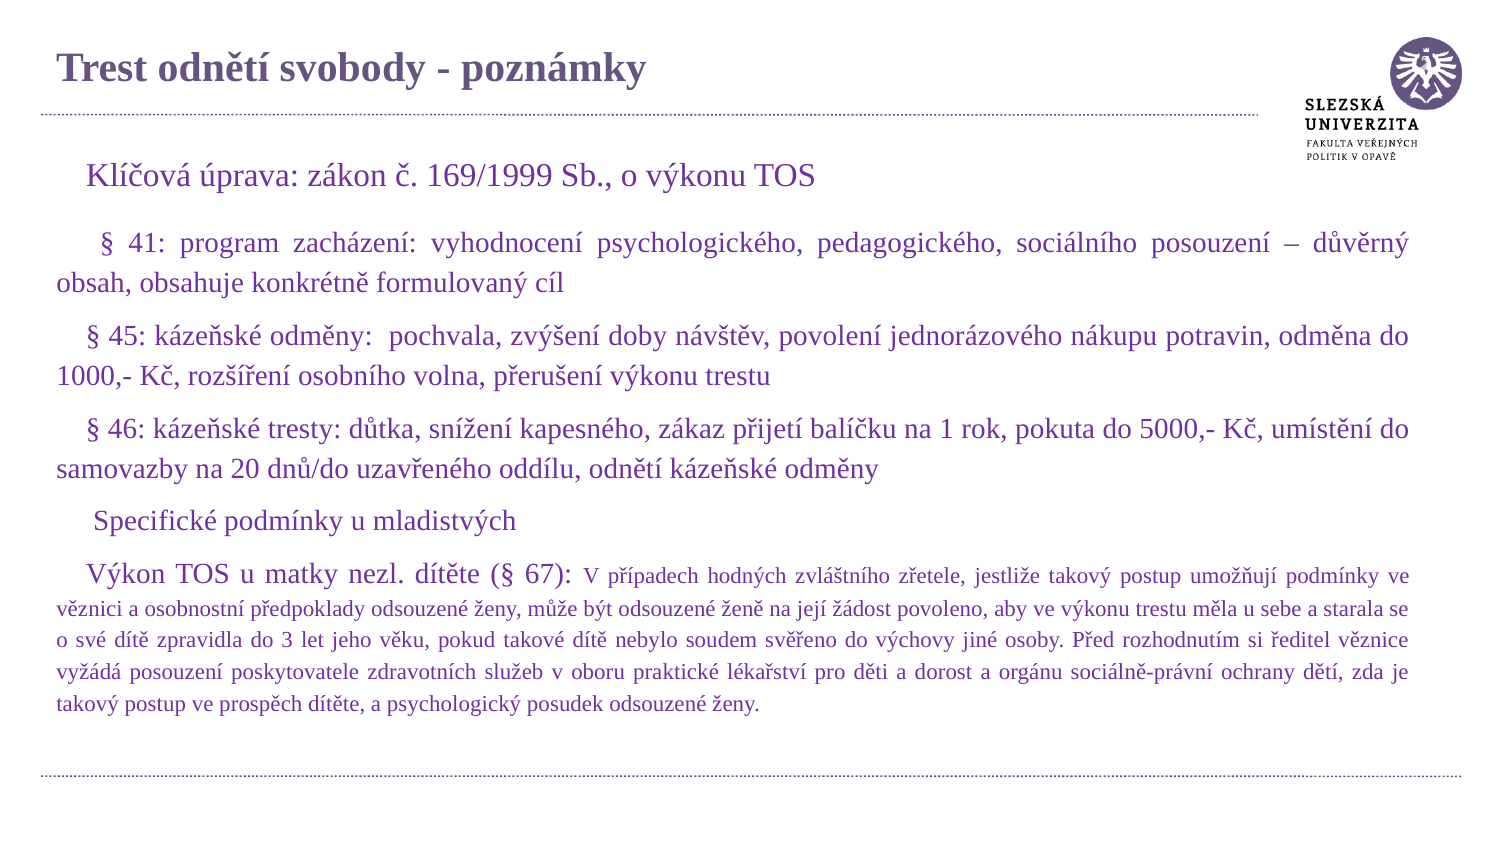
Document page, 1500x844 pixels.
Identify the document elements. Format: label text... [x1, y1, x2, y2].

text_box Klíčová úprava: zákon č. 169/1999 Sb., o výkonu TOS § 41: program zacházení: vyhodnocení psychologického, pedagogického, sociálního posouzení – důvěrný obsah, obsahuje konkrétně formulovaný cíl § 45: kázeňské odměny: pochvala, zvýšení doby návštěv, povolení jednorázového nákupu potravin, odměna do 1000,- Kč, rozšíření osobního volna, přerušení výkonu trestu § 46: kázeňské tresty: důtka, snížení kapesného, zákaz přijetí balíčku na 1 rok, pokuta do 5000,- Kč, umístění do samovazby na 20 dnů/do uzavřeného oddílu, odnětí kázeňské odměny Specifické podmínky u mladistvých Výkon TOS u matky nezl. dítěte (§ 67): V případech hodných zvláštního zřetele, jestliže takový postup umožňují podmínky ve věznici a osobnostní předpoklady odsouzené ženy, může být odsouzené ženě na její žádost povoleno, aby ve výkonu trestu měla u sebe a starala se o své dítě zpravidla do 3 let jeho věku, pokud takové dítě nebylo soudem svěřeno do výchovy jiné osoby. Před rozhodnutím si ředitel věznice vyžádá posouzení poskytovatele zdravotních služeb v oboru praktické lékařství pro děti a dorost a orgánu sociálně-právní ochrany dětí, zda je takový postup ve prospěch dítěte, a psychologický posudek odsouzené ženy. [41, 139, 1427, 844]
title Trest odnětí svobody - poznámky [41, 32, 1325, 116]
